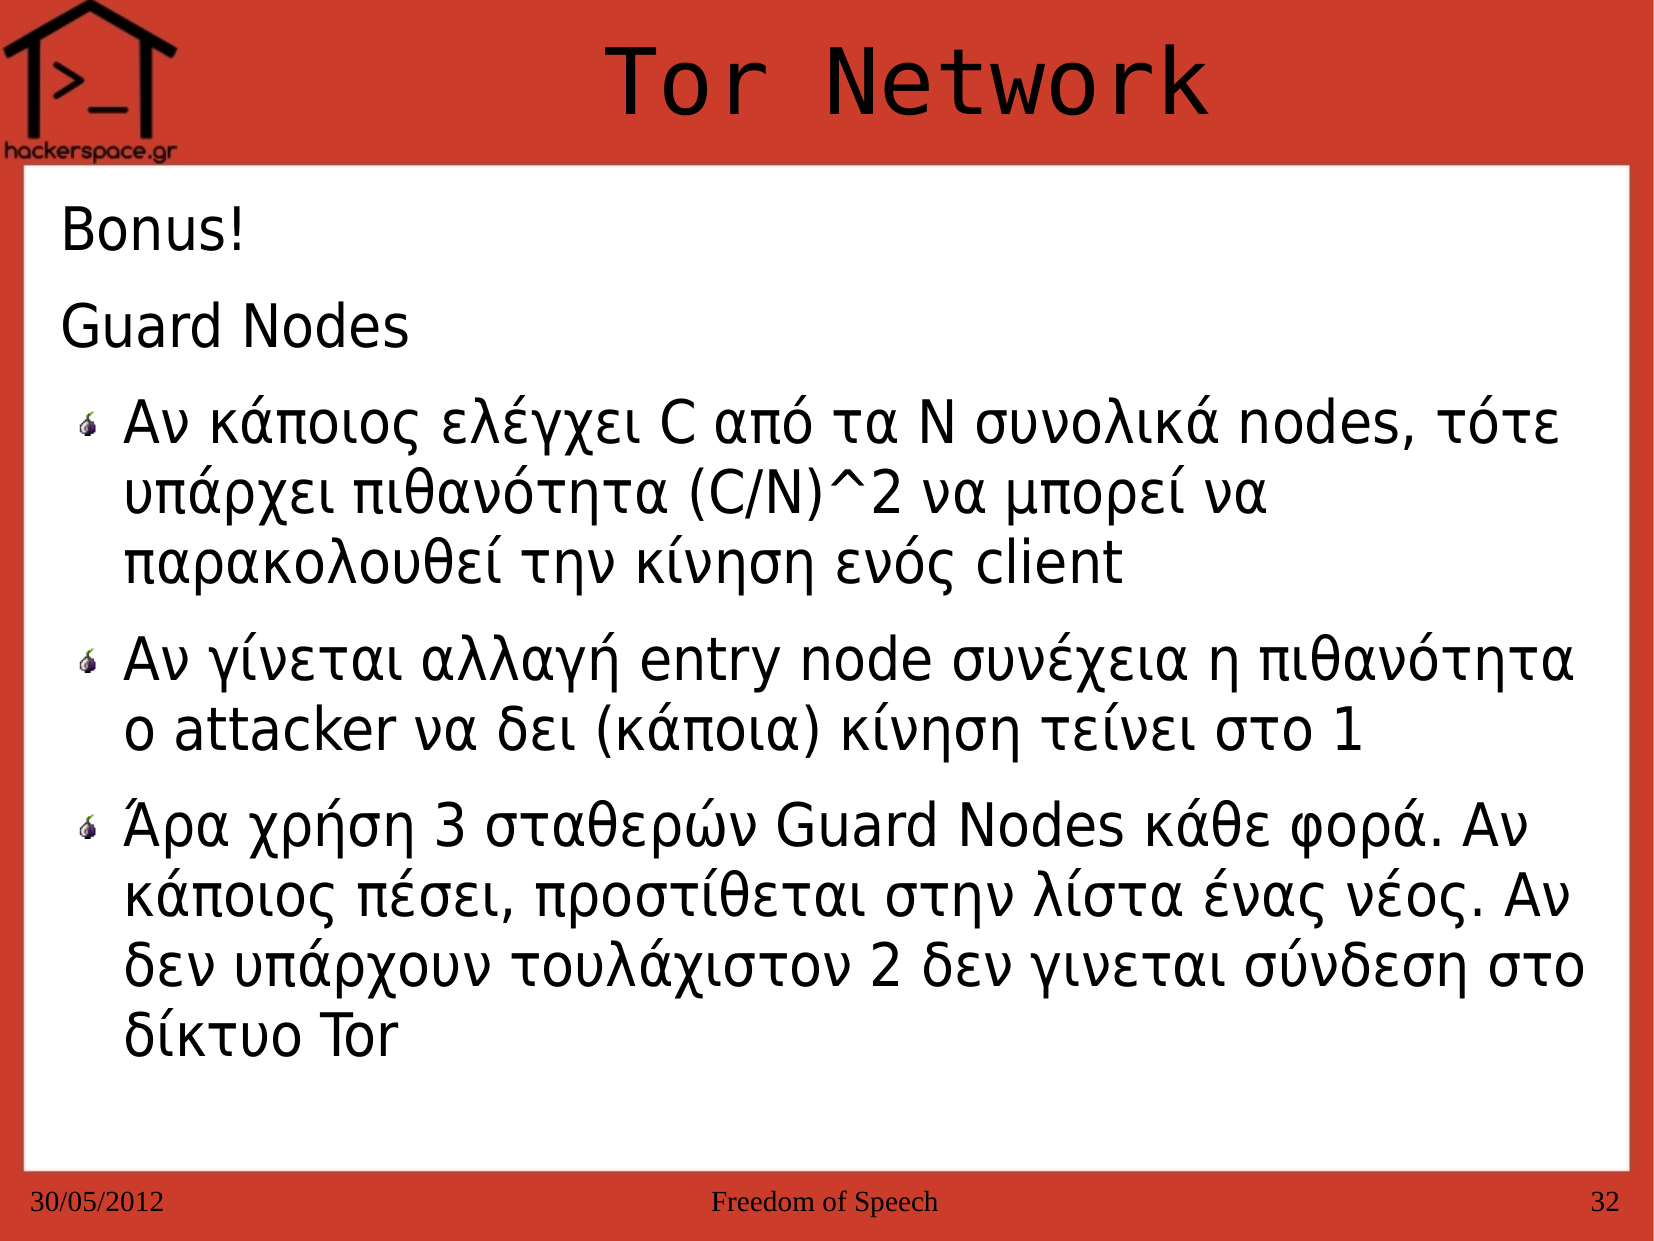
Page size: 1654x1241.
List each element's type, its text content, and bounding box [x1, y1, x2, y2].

title Tor Network [195, 15, 1621, 151]
picture [0, 0, 1654, 1241]
list Bonus! Guard Nodes Αν κάποιος ελέγχει C από τα N συνολικά nodes, τότε υπάρχει πιθανότητα (C/N)^2 να μπορεί να παρακολουθεί την κίνηση ενός client Αν γίνεται αλλαγή entry node συνέχεια η πιθανότητα ο attacker να δει (κάποια) κίνηση τείνει στο 1 Άρα χρήση 3 σταθερών Guard Nodes κάθε φορά. Αν κάποιος πέσει, προστίθεται στην λίστα ένας νέος. Αν δεν υπάρχουν τουλάχιστον 2 δεν γινεται σύνδεση στο δίκτυο Tor [60, 195, 1591, 1141]
